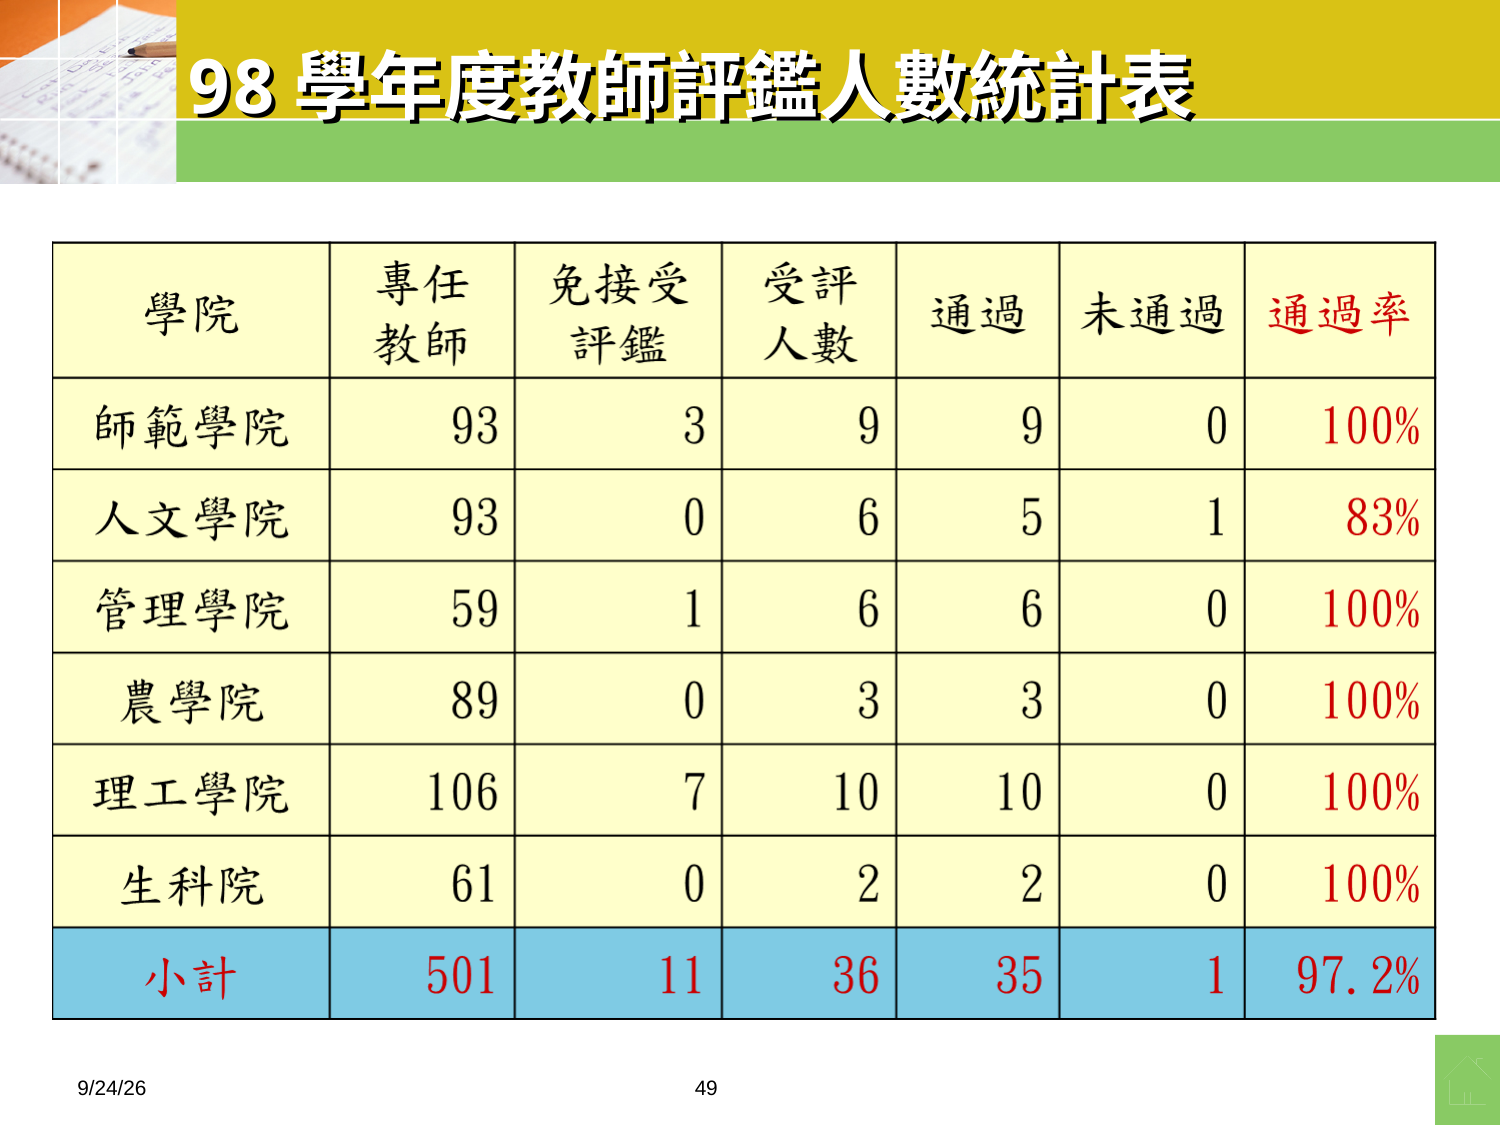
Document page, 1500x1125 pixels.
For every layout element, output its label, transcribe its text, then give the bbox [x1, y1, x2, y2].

title 98學年度教師評鑑人數統計表 [171, 31, 1365, 124]
text_box [637, 1067, 775, 1111]
text_box [1435, 1034, 1500, 1125]
picture [52, 234, 1450, 1034]
text_box [62, 1067, 376, 1111]
